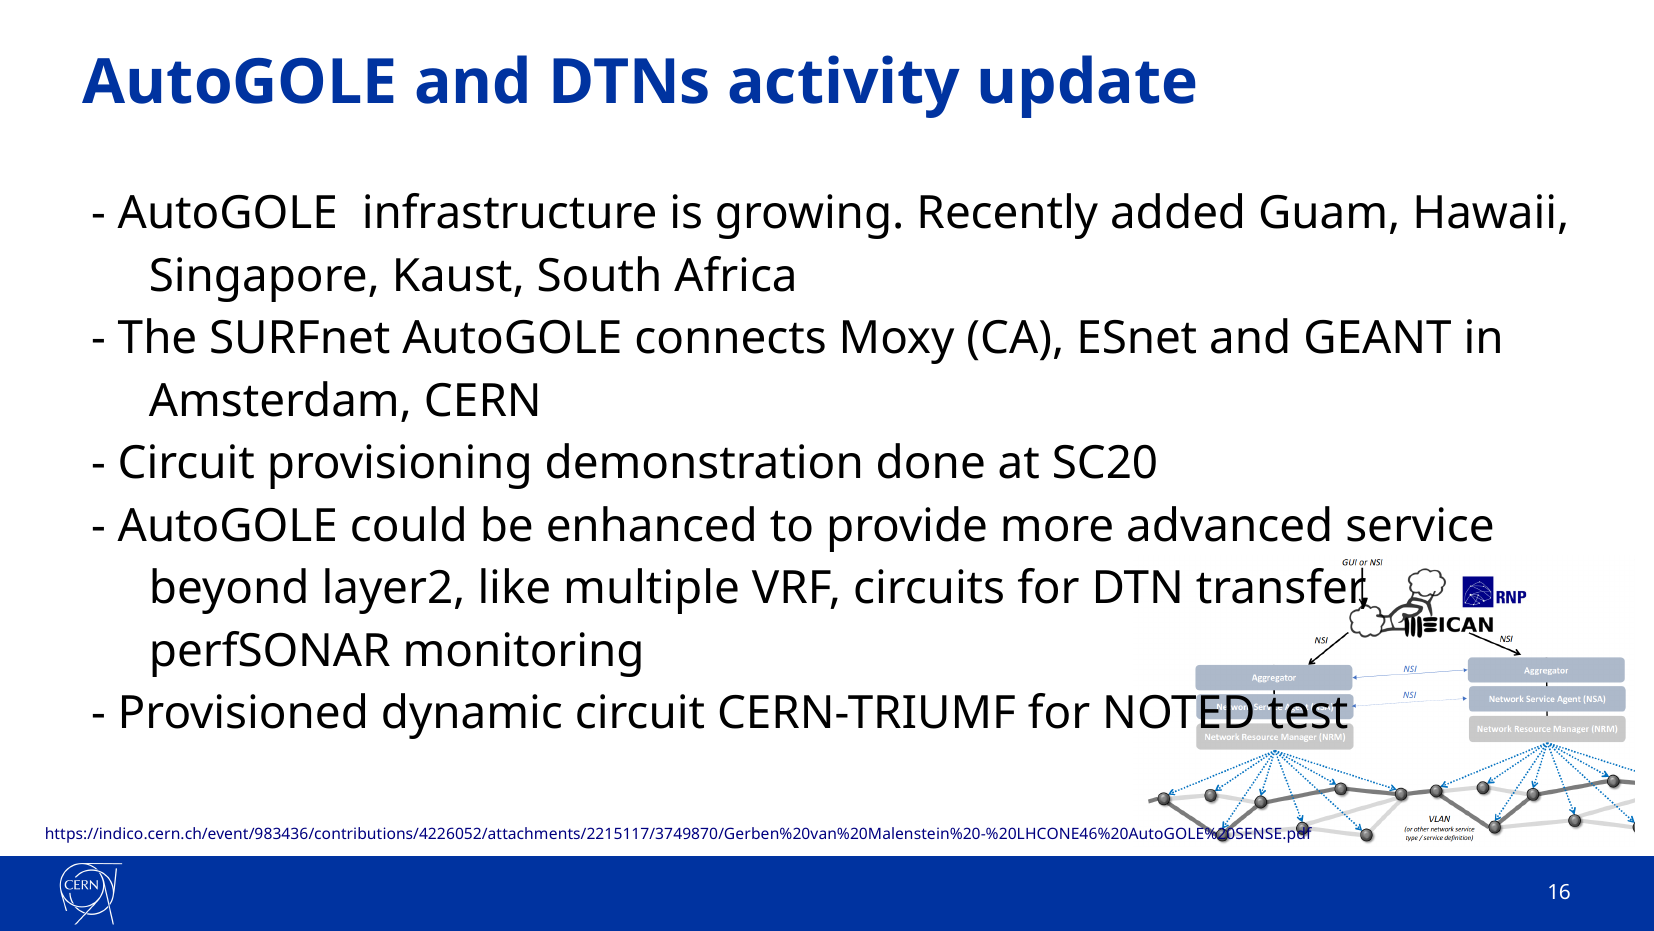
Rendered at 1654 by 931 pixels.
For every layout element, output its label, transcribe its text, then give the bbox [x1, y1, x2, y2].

picture [1133, 555, 1635, 847]
picture [56, 887, 127, 928]
text_box - AutoGOLE infrastructure is growing. Recently added Guam, Hawaii, Singapore, Kaust, South Africa - The SURFnet AutoGOLE connects Moxy (CA), ESnet and GEANT in Amsterdam, CERN - Circuit provisioning demonstration done at SC20 - AutoGOLE could be enhanced to provide more advanced service beyond layer2, like multiple VRF, circuits for DTN transfer, perfSONAR monitoring - Provisioned dynamic circuit CERN-TRIUMF for NOTED test [76, 172, 1601, 792]
title AutoGOLE and DTNs activity update [82, 37, 1571, 142]
text_box https://indico.cern.ch/event/983436/contributions/4226052/attachments/2215117/3749870/Gerben%20van%20Malenstein%20-%20LHCONE46%20AutoGOLE%20SENSE.pdf [30, 815, 1524, 887]
